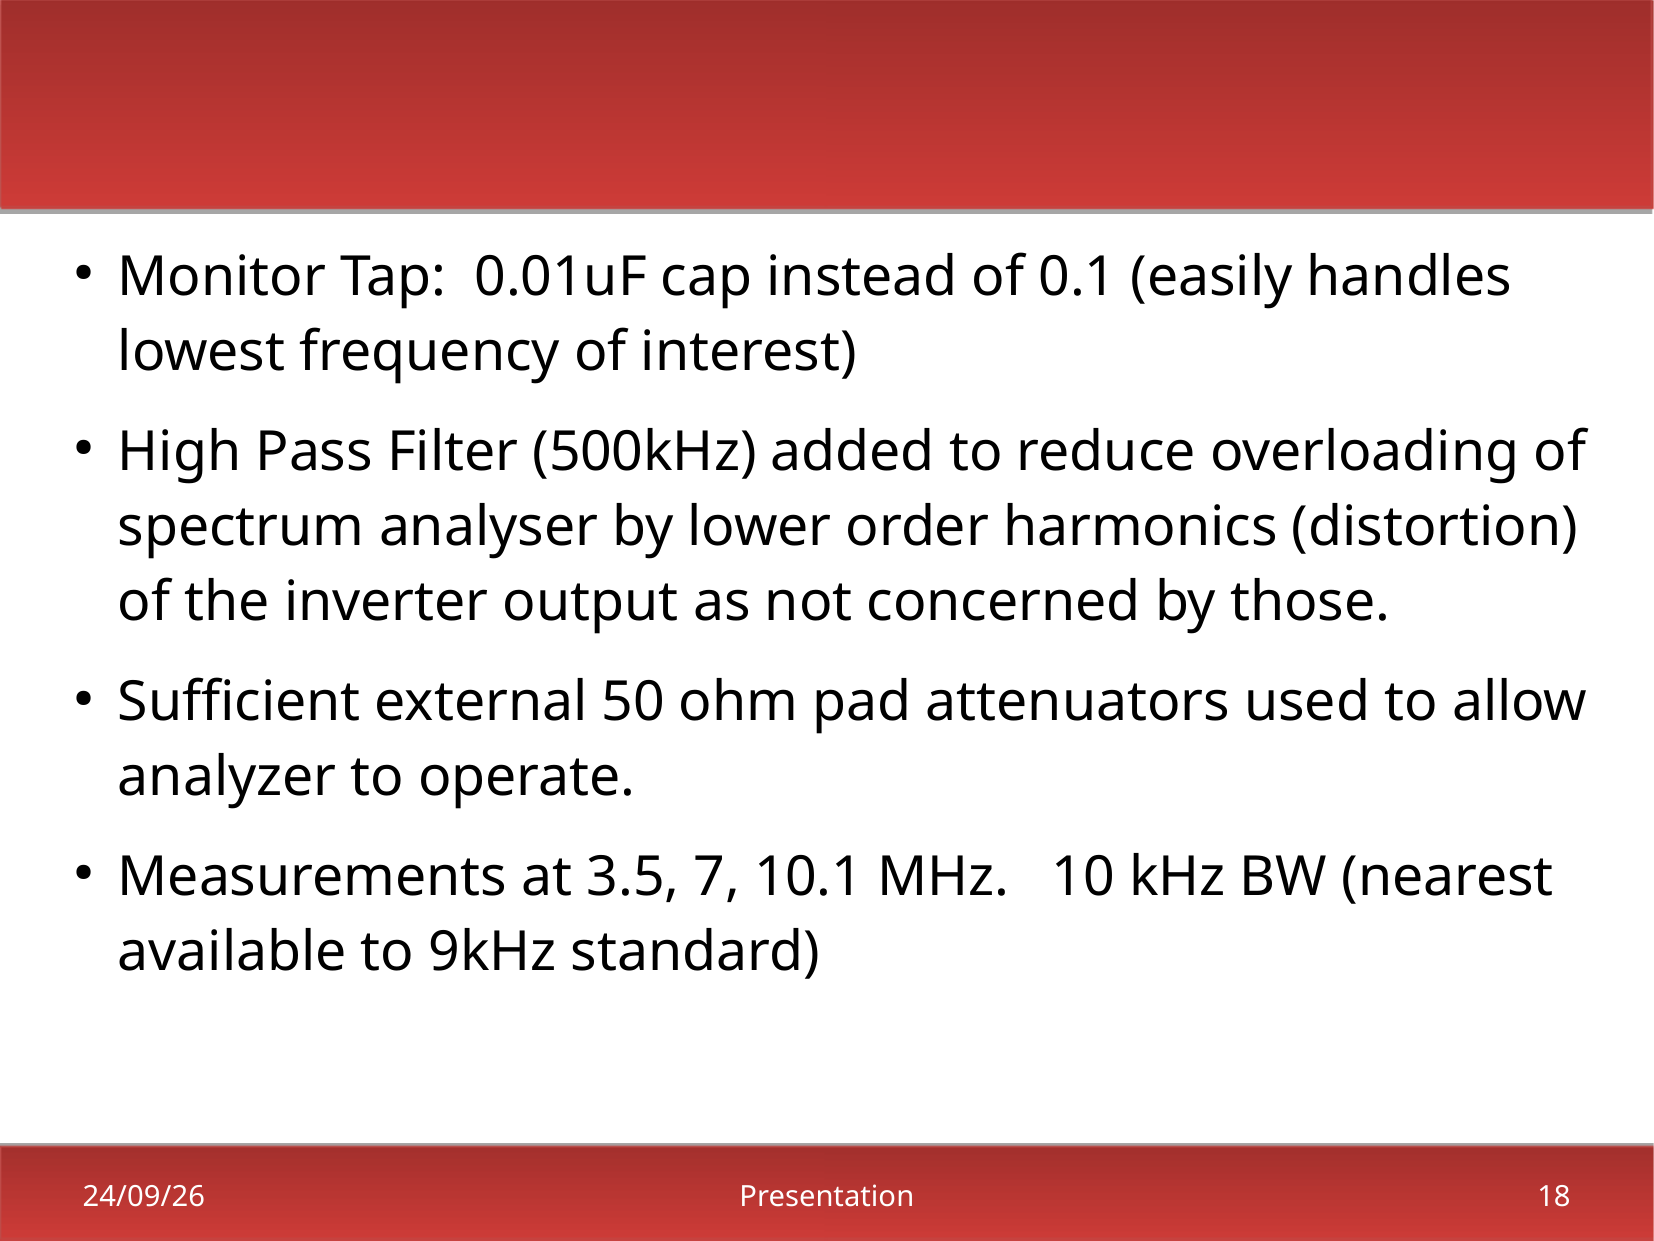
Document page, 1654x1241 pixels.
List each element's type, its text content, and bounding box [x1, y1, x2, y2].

picture [0, 0, 1654, 214]
list Monitor Tap: 0.01uF cap instead of 0.1 (easily handles lowest frequency of interest) High Pass Filter (500kHz) added to reduce overloading of spectrum analyser by lower order harmonics (distortion) of the inverter output as not concerned by those. Sufficient external 50 ohm pad attenuators used to allow analyzer to operate. Measurements at 3.5, 7, 10.1 MHz. 10 kHz BW (nearest available to 9kHz standard) [59, 236, 1595, 1055]
picture [0, 1143, 1654, 1241]
